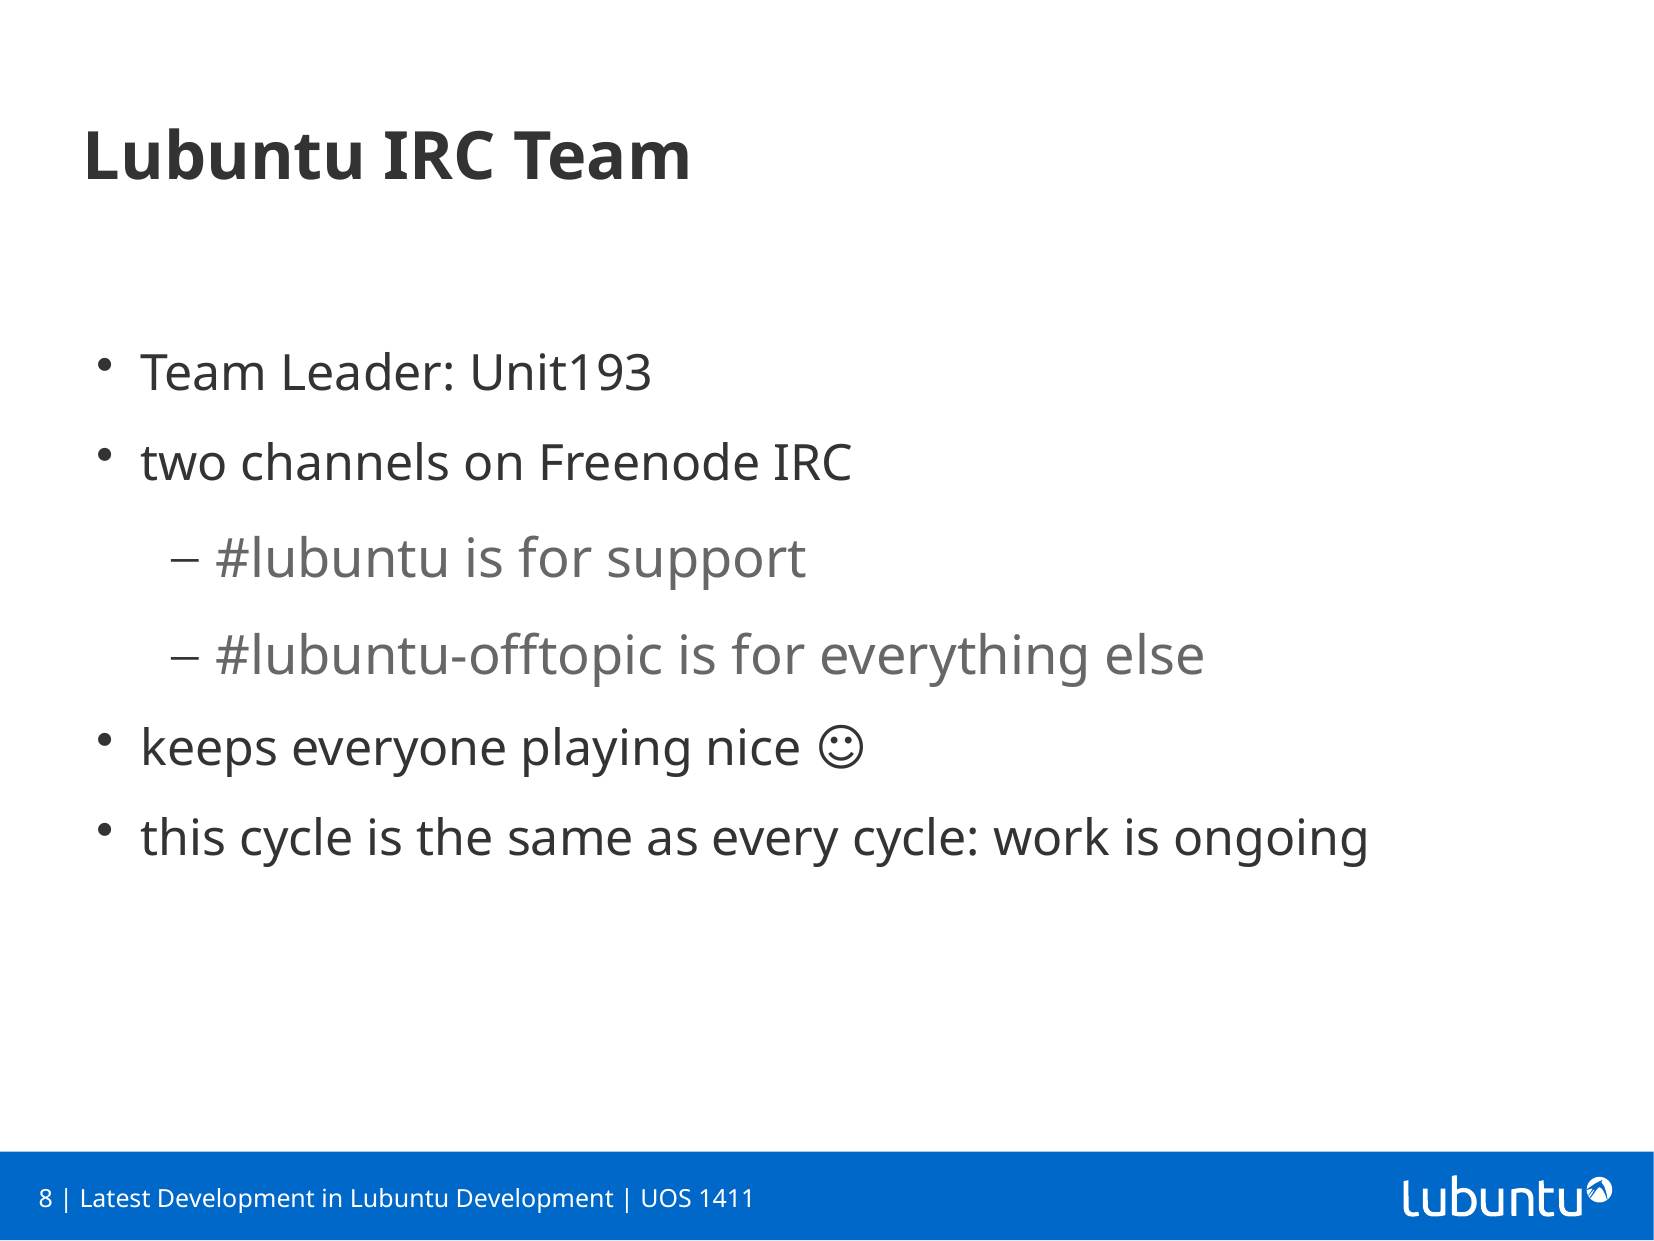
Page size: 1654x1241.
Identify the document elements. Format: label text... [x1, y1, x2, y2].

list Team Leader: Unit193 two channels on Freenode IRC #lubuntu is for support #lubuntu-offtopic is for everything else keeps everyone playing nice ☺ this cycle is the same as every cycle: work is ongoing [87, 301, 1579, 1121]
title Lubuntu IRC Team [82, 49, 1571, 257]
